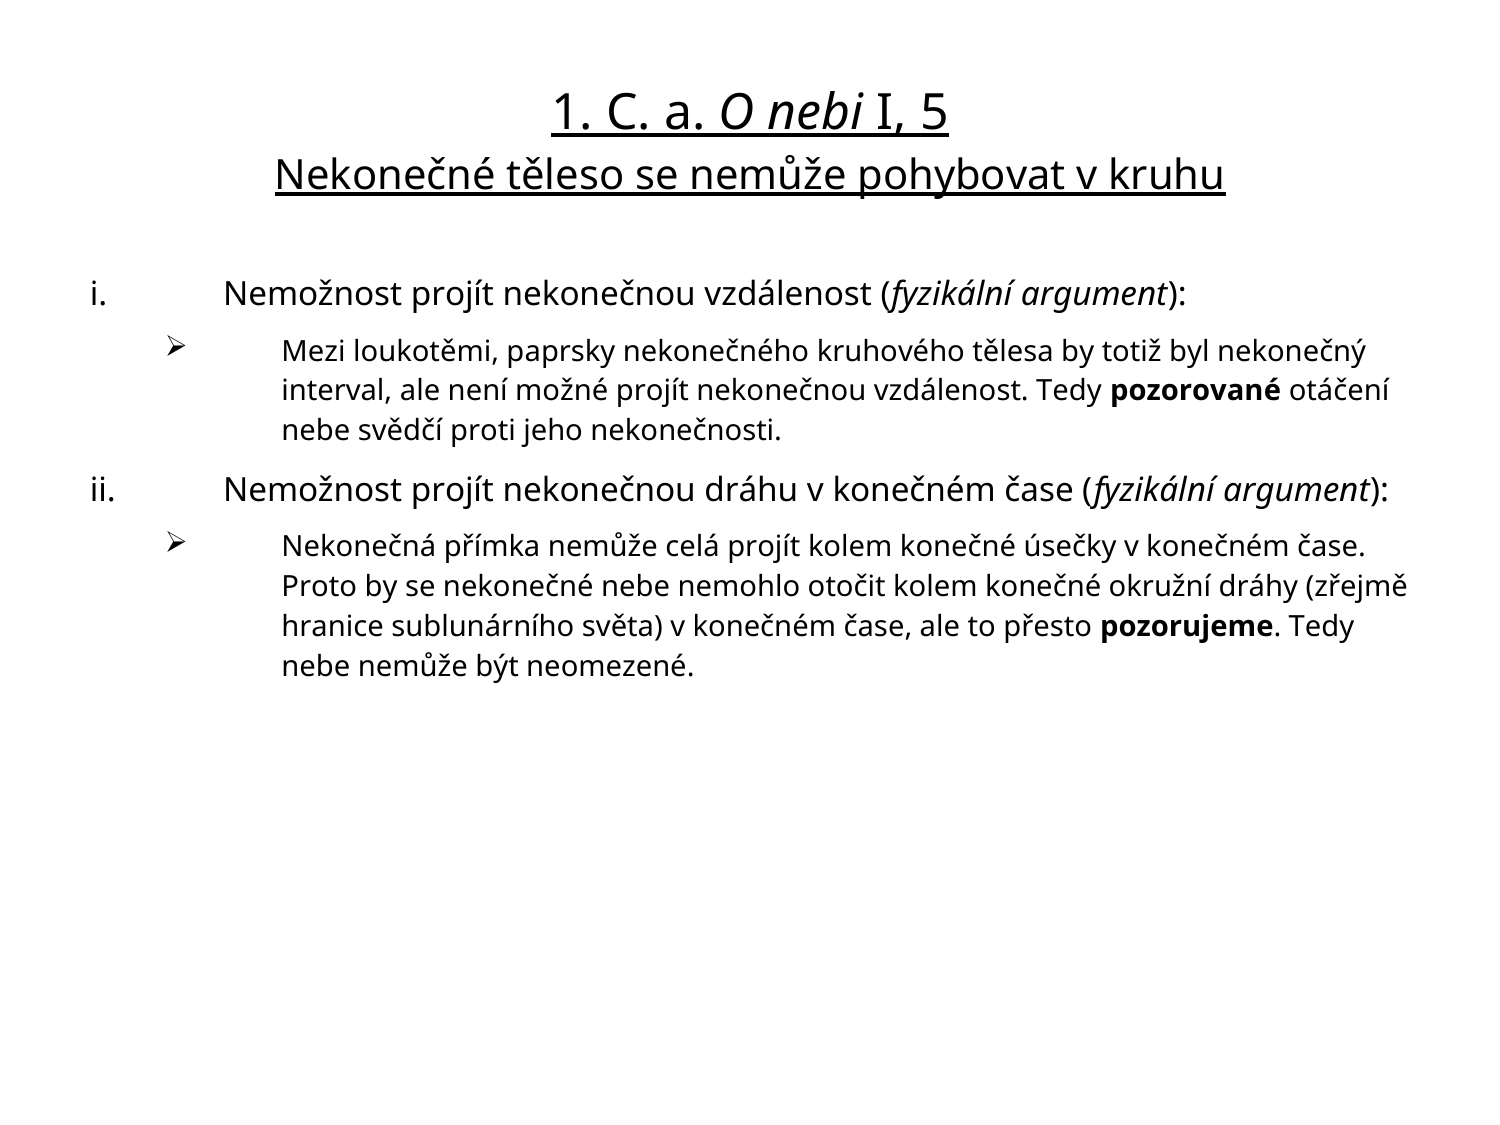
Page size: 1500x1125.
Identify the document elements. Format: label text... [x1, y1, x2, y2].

title 1. C. a. O nebi I, 5 Nekonečné těleso se nemůže pohybovat v kruhu [75, 45, 1426, 233]
list Nemožnost projít nekonečnou vzdálenost (fyzikální argument): Mezi loukotěmi, paprsky nekonečného kruhového tělesa by totiž byl nekonečný interval, ale není možné projít nekonečnou vzdálenost. Tedy pozorované otáčení nebe svědčí proti jeho nekonečnosti. Nemožnost projít nekonečnou dráhu v konečném čase (fyzikální argument): Nekonečná přímka nemůže celá projít kolem konečné úsečky v konečném čase. Proto by se nekonečné nebe nemohlo otočit kolem konečné okružní dráhy (zřejmě hranice sublunárního světa) v konečném čase, ale to přesto pozorujeme. Tedy nebe nemůže být neomezené. [75, 262, 1426, 1006]
